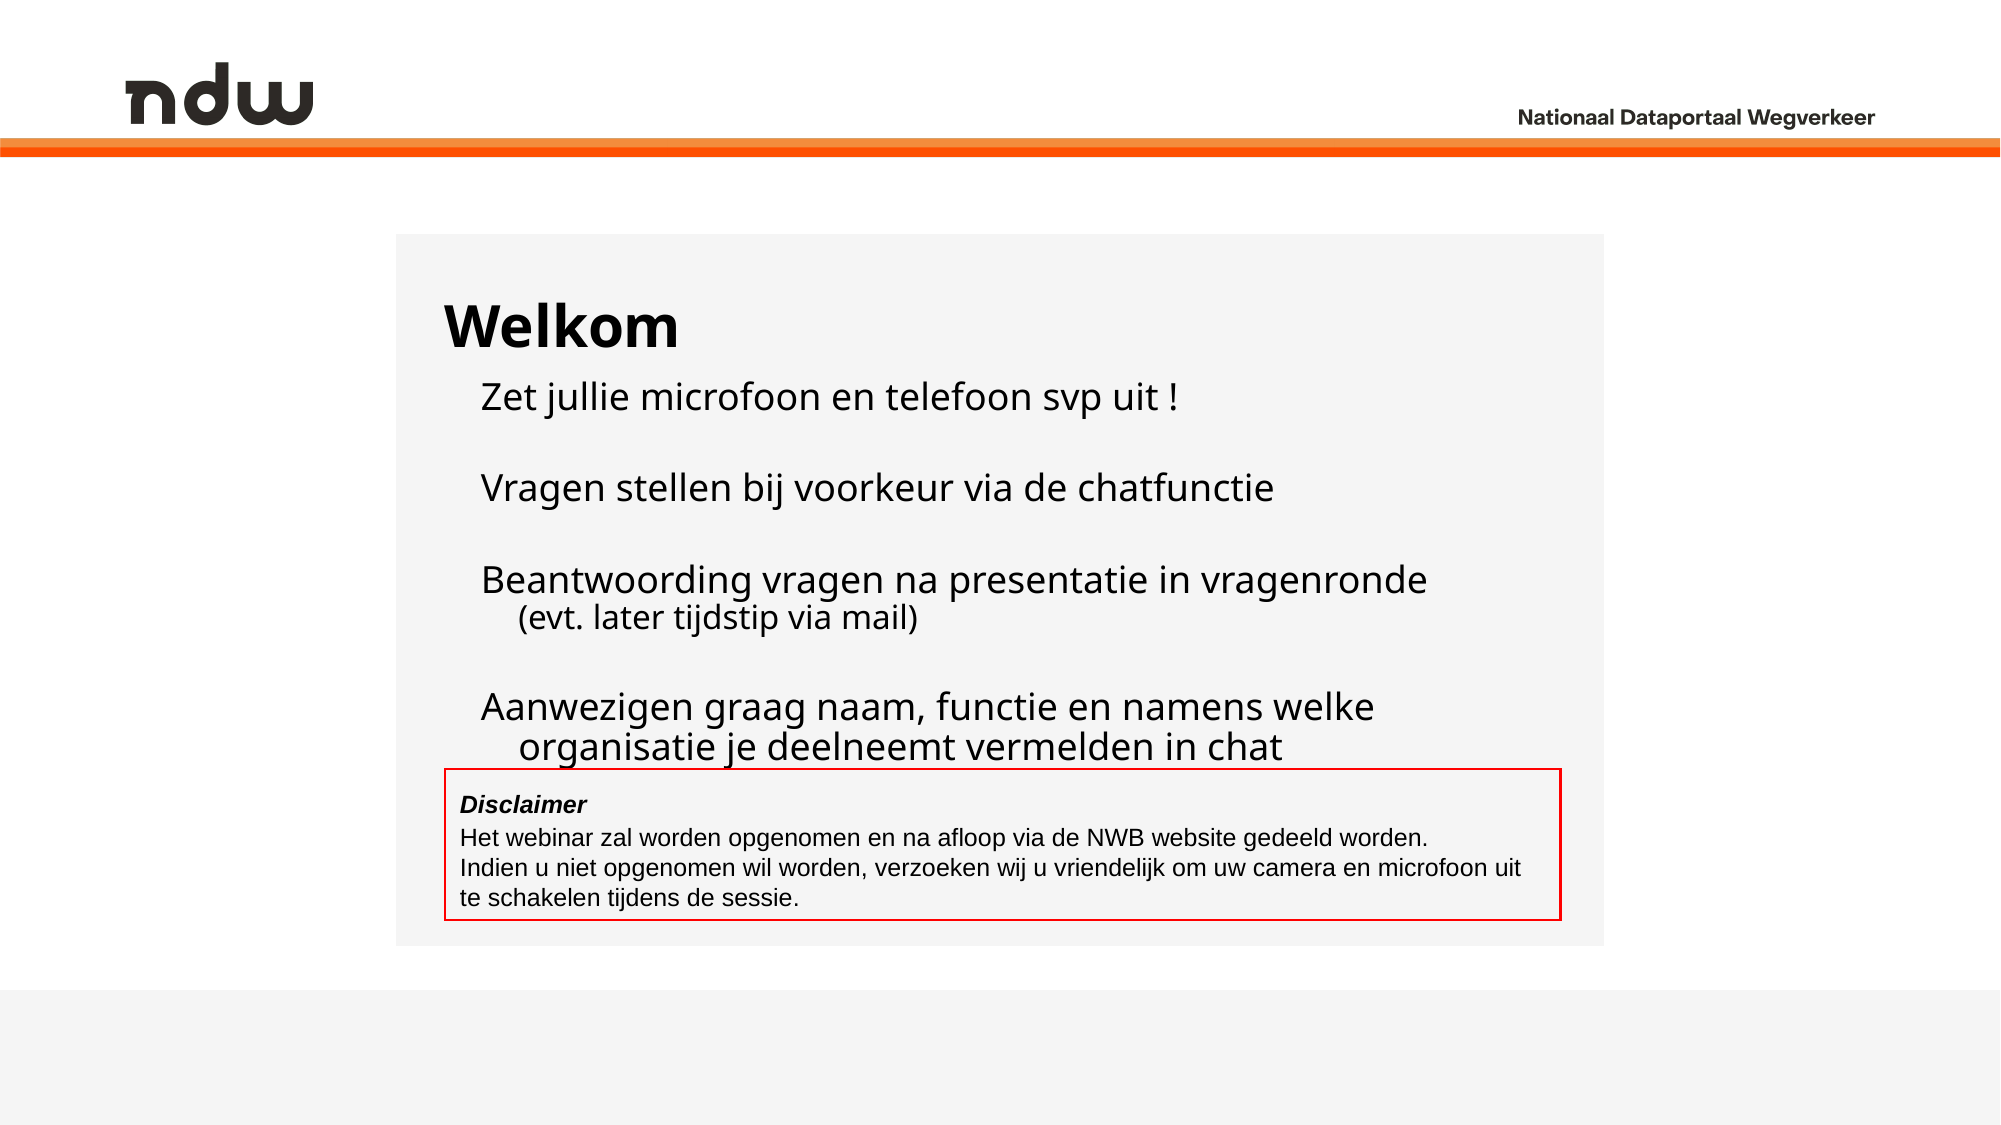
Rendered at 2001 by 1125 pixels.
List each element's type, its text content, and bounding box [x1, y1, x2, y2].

list Zet jullie microfoon en telefoon svp uit ! Vragen stellen bij voorkeur via de chatfunctie Beantwoording vragen na presentatie in vragenronde (evt. later tijdstip via mail) Aanwezigen graag naam, functie en namens welke organisatie je deelneemt vermelden in chat [439, 357, 1608, 769]
text_box Disclaimer Het webinar zal worden opgenomen en na afloop via de NWB website gedeeld worden. Indien u niet opgenomen wil worden, verzoeken wij u vriendelijk om uw camera en microfoon uit te schakelen tijdens de sessie. [444, 768, 1561, 921]
title Welkom [439, 262, 1608, 357]
